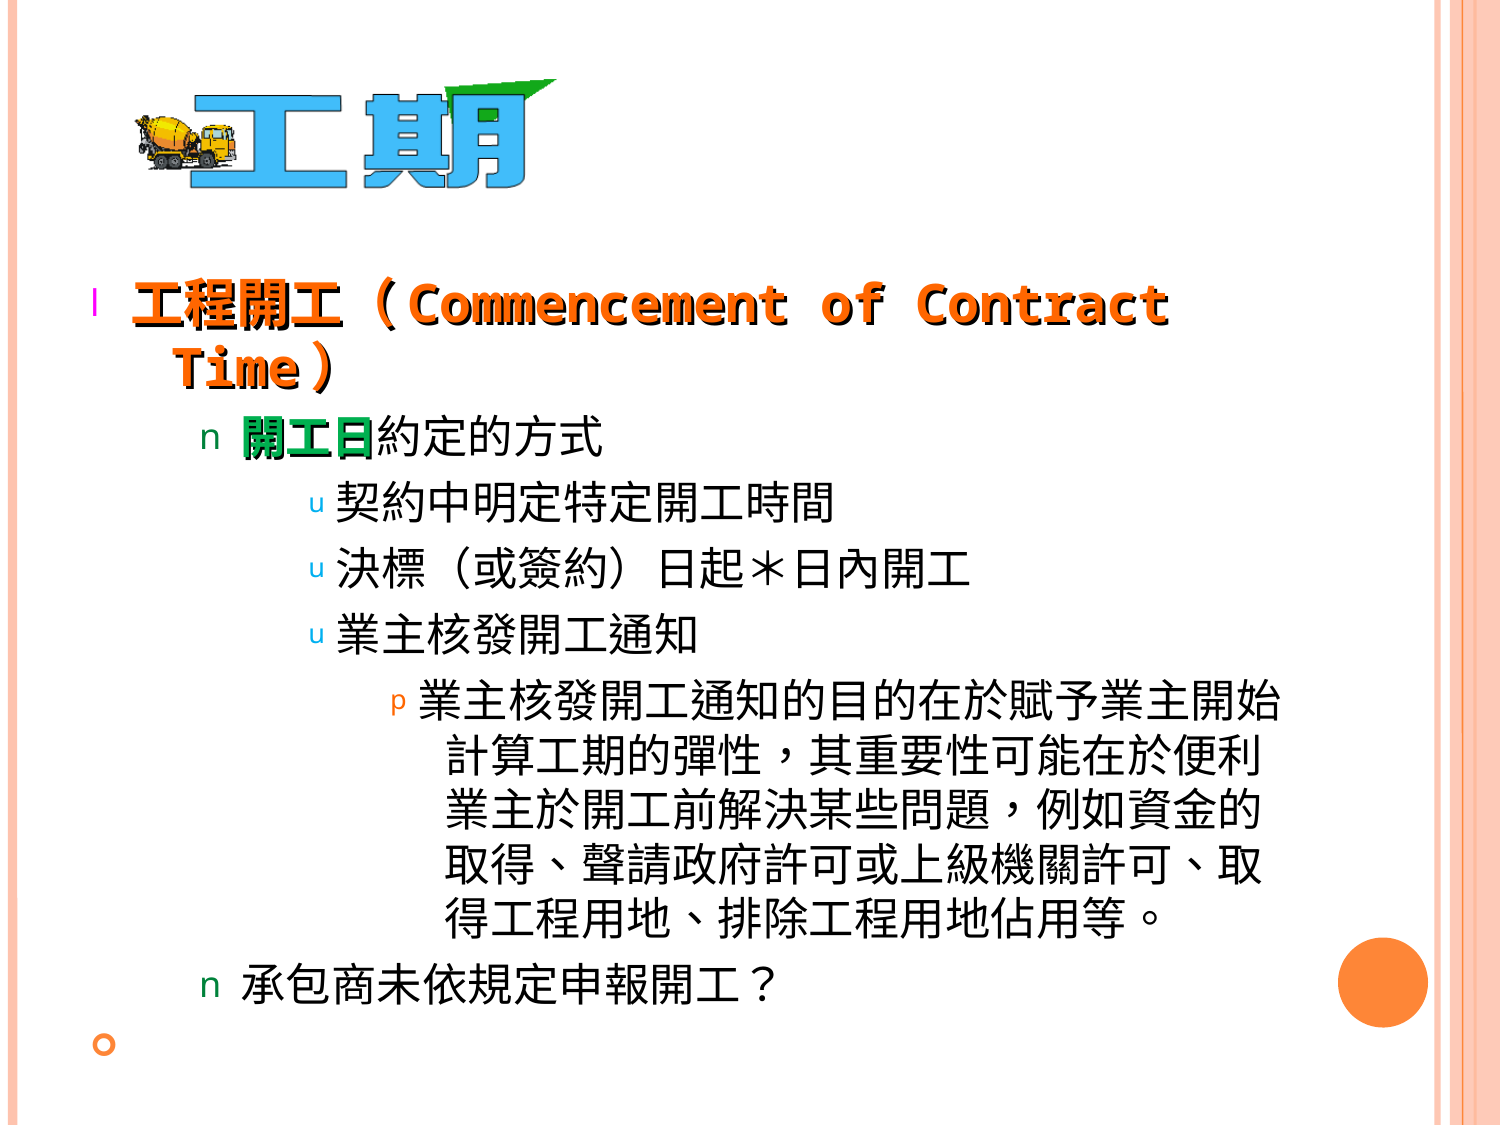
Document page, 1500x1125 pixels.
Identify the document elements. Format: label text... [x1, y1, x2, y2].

list 工程開工（Commencement of Contract Time） 開工日約定的方式 契約中明定特定開工時間 決標（或簽約）日起＊日內開工 業主核發開工通知 業主核發開工通知的目的在於賦予業主開始計算工期的彈性，其重要性可能在於便利業主於開工前解決某些問題，例如資金的取得、聲請政府許可或上級機關許可、取得工程用地、排除工程用地佔用等。 承包商未依規定申報開工？ [75, 262, 1300, 1062]
title [75, 45, 1300, 233]
picture [123, 78, 565, 192]
